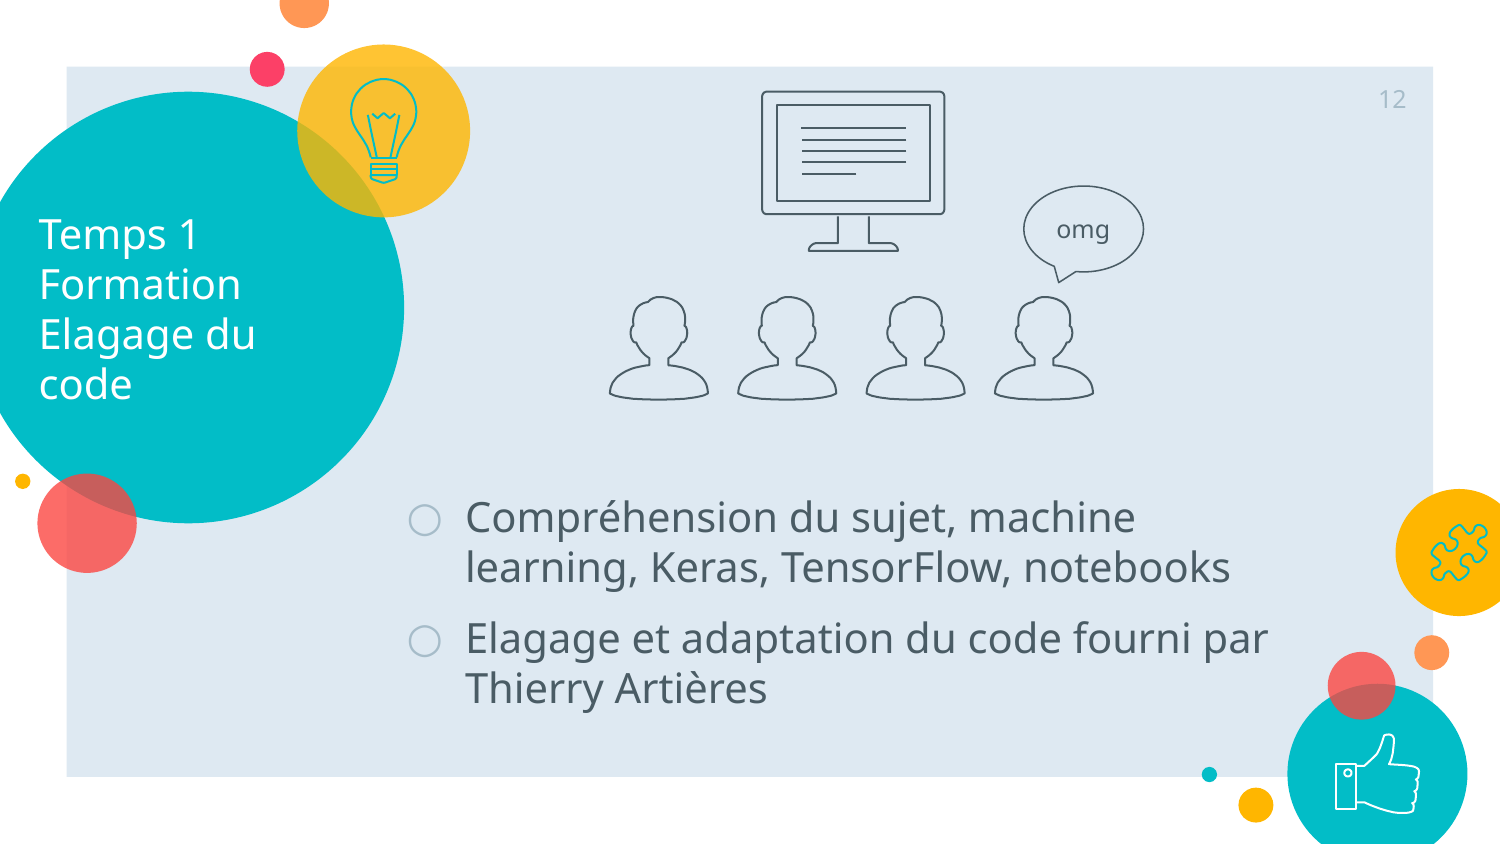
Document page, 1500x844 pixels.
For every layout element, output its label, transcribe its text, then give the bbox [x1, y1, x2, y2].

slide_number <number> [1331, 68, 1422, 134]
list Compréhension du sujet, machine learning, Keras, TensorFlow, notebooks Elagage et adaptation du code fourni par Thierry Artières [375, 475, 1315, 732]
text_box omg [1023, 186, 1144, 283]
title Temps 1 Formation Elagage du code [23, 91, 375, 524]
